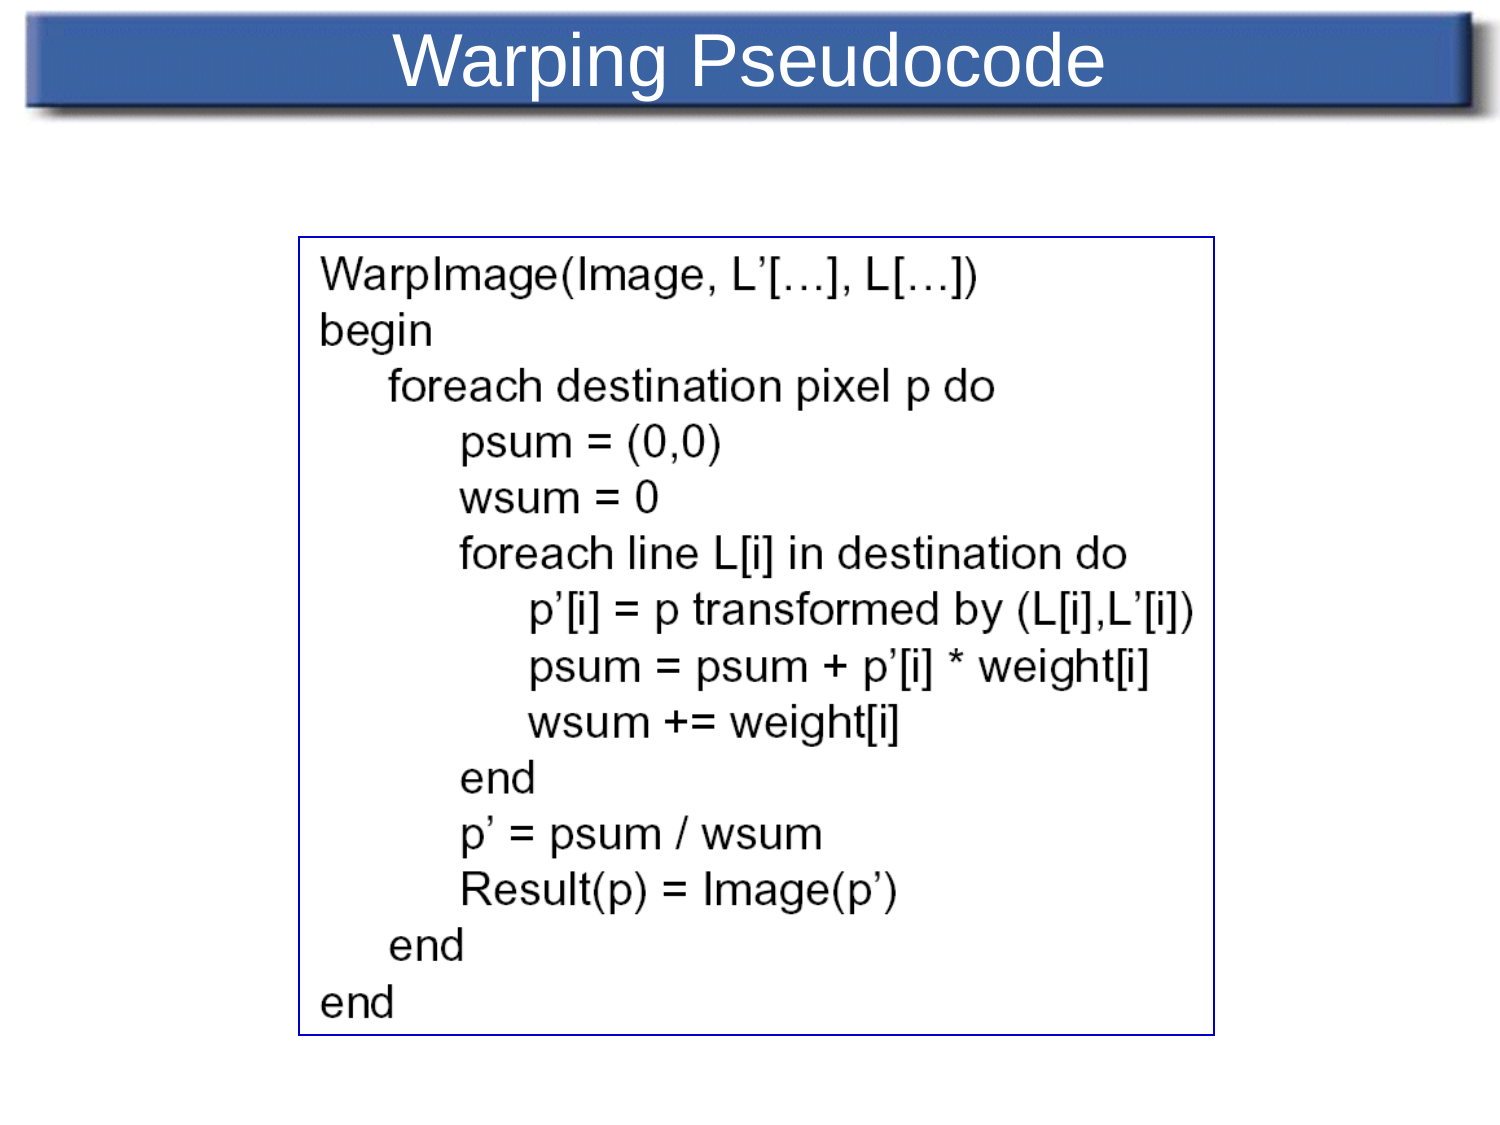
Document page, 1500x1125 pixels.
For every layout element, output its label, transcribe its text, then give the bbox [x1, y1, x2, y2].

picture [300, 237, 1213, 1035]
picture [24, 9, 1500, 125]
title Warping Pseudocode [110, 3, 1389, 110]
